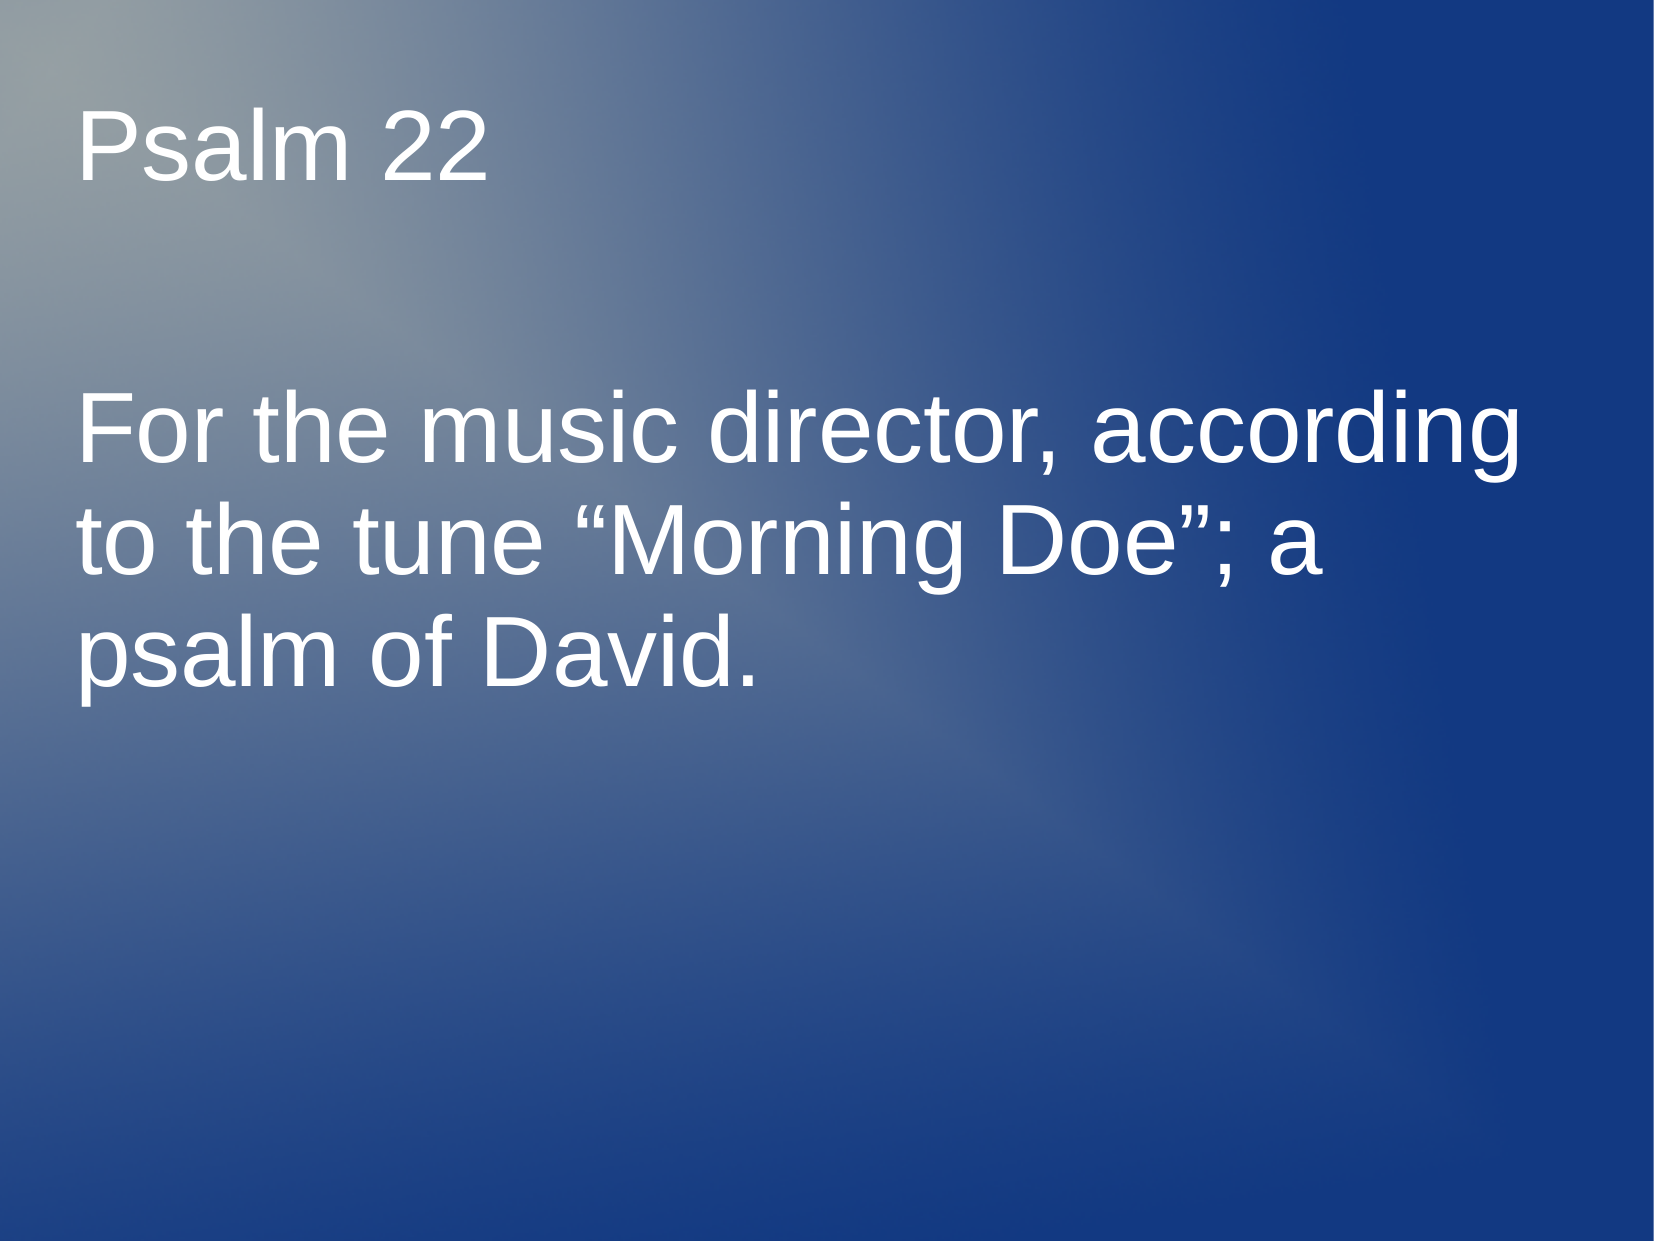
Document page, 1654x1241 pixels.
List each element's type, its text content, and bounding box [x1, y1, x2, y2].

list Psalm 22 For the music director, according to the tune “Morning Doe”; a psalm of David. [75, 90, 1549, 1241]
picture [0, 0, 1654, 1241]
